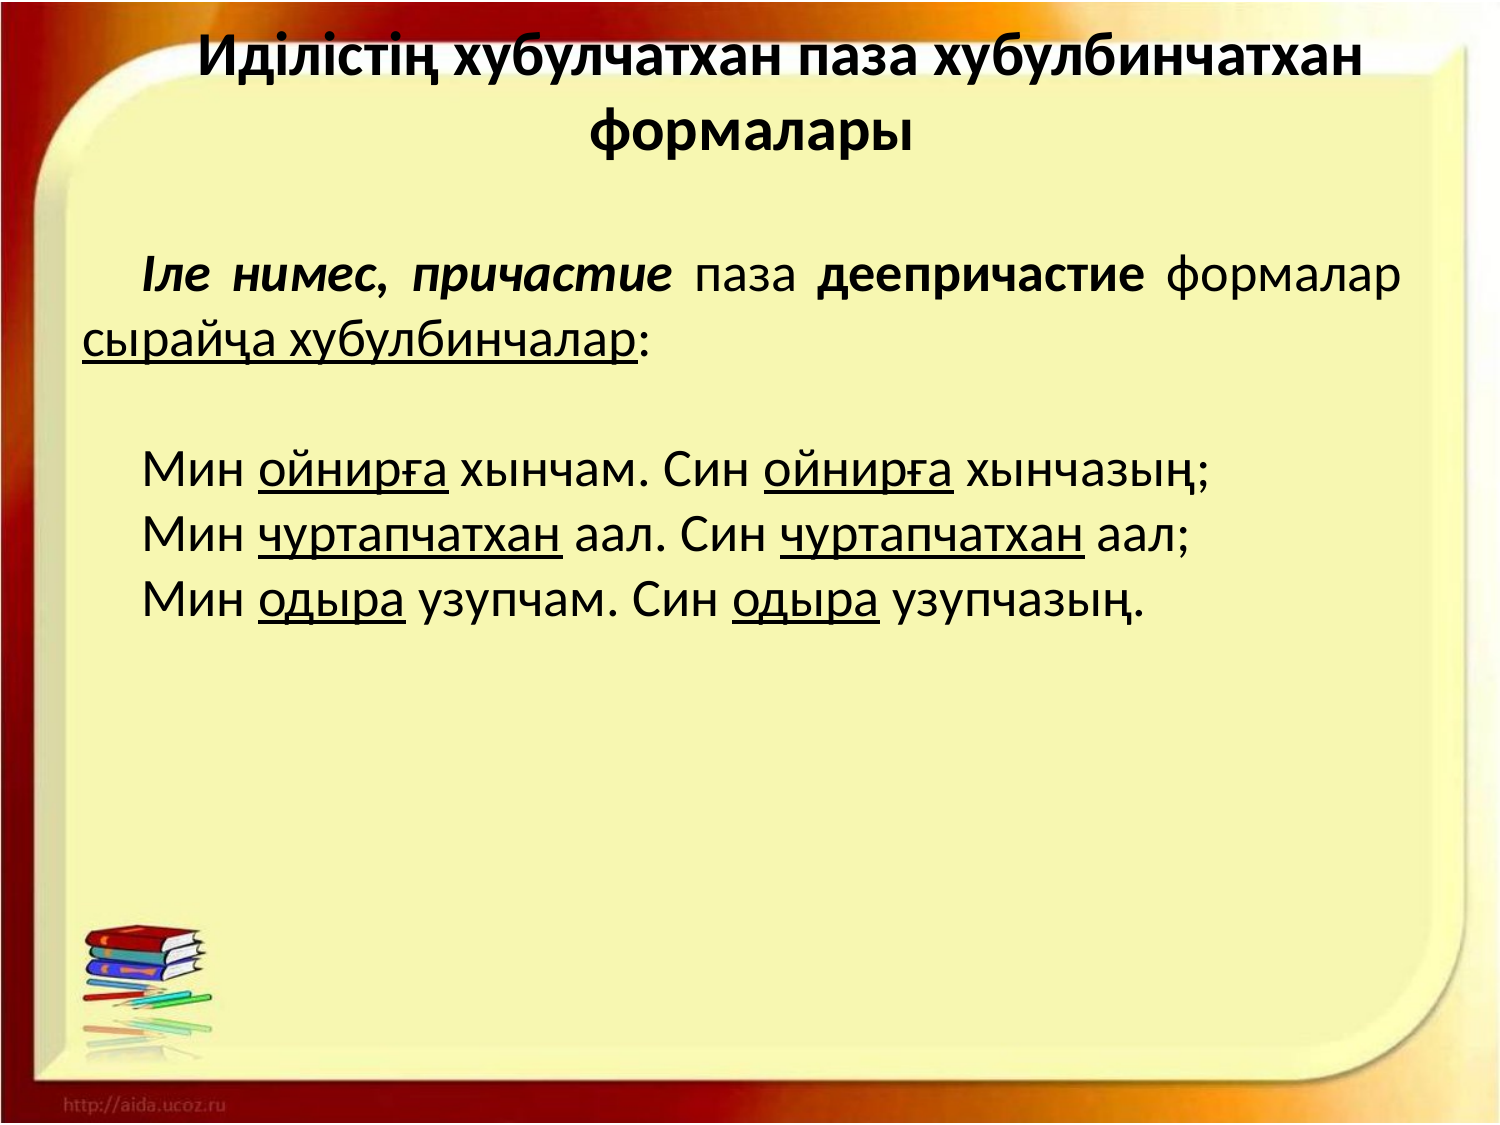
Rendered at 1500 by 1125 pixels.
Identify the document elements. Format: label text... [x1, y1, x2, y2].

title Иділістің хубулчатхан паза хубулбинчатхан формалары [77, 5, 1428, 193]
picture [0, 2, 1500, 1123]
list Іле нимес, причастие паза деепричастие формалар сырайҷа хубулбинчалар: Мин ойнирға хынчам. Син ойнирға хынчазың; Мин чуртапчатхан аал. Син чуртапчатхан аал; Мин одыра узупчам. Син одыра узупчазың. [67, 165, 1418, 1087]
